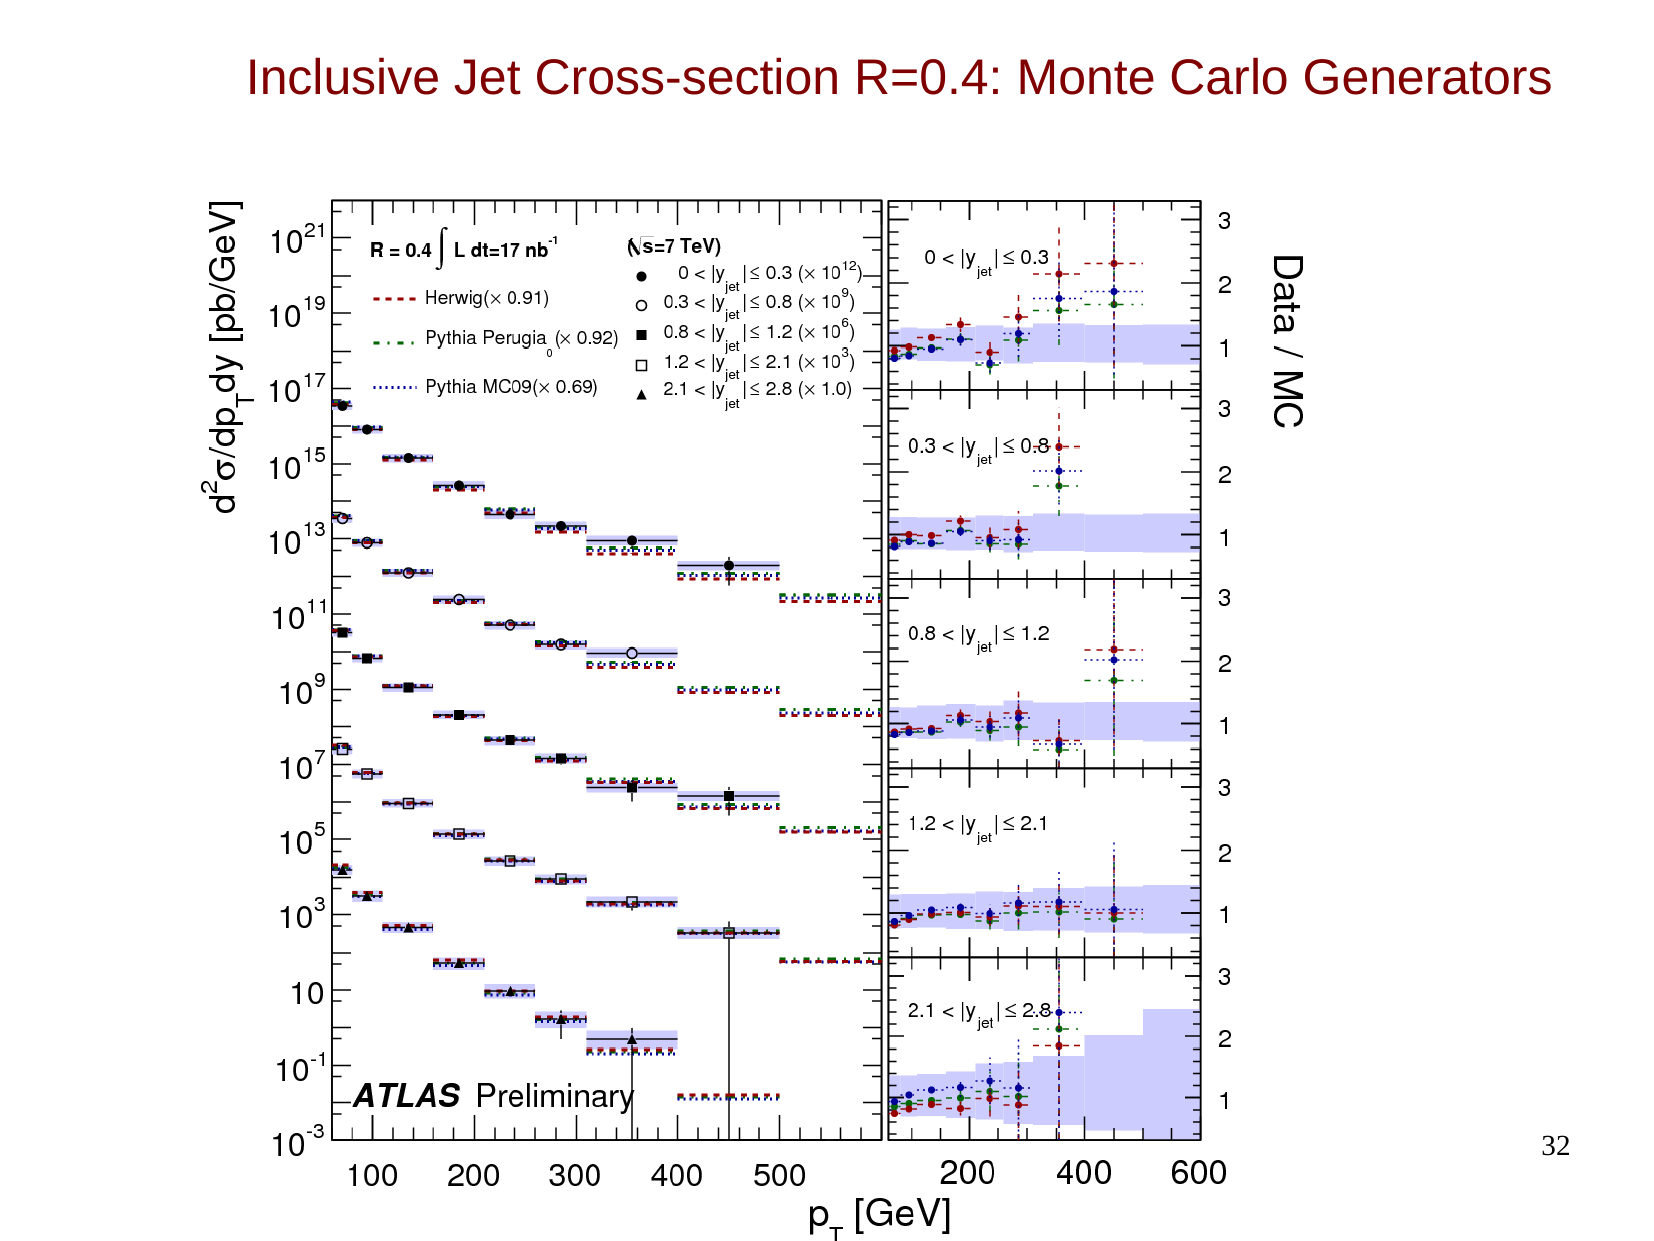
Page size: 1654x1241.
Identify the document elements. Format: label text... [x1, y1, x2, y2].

text_box Inclusive Jet Cross-section R=0.4: Monte Carlo Generators [231, 41, 1569, 113]
picture [193, 149, 1313, 1241]
